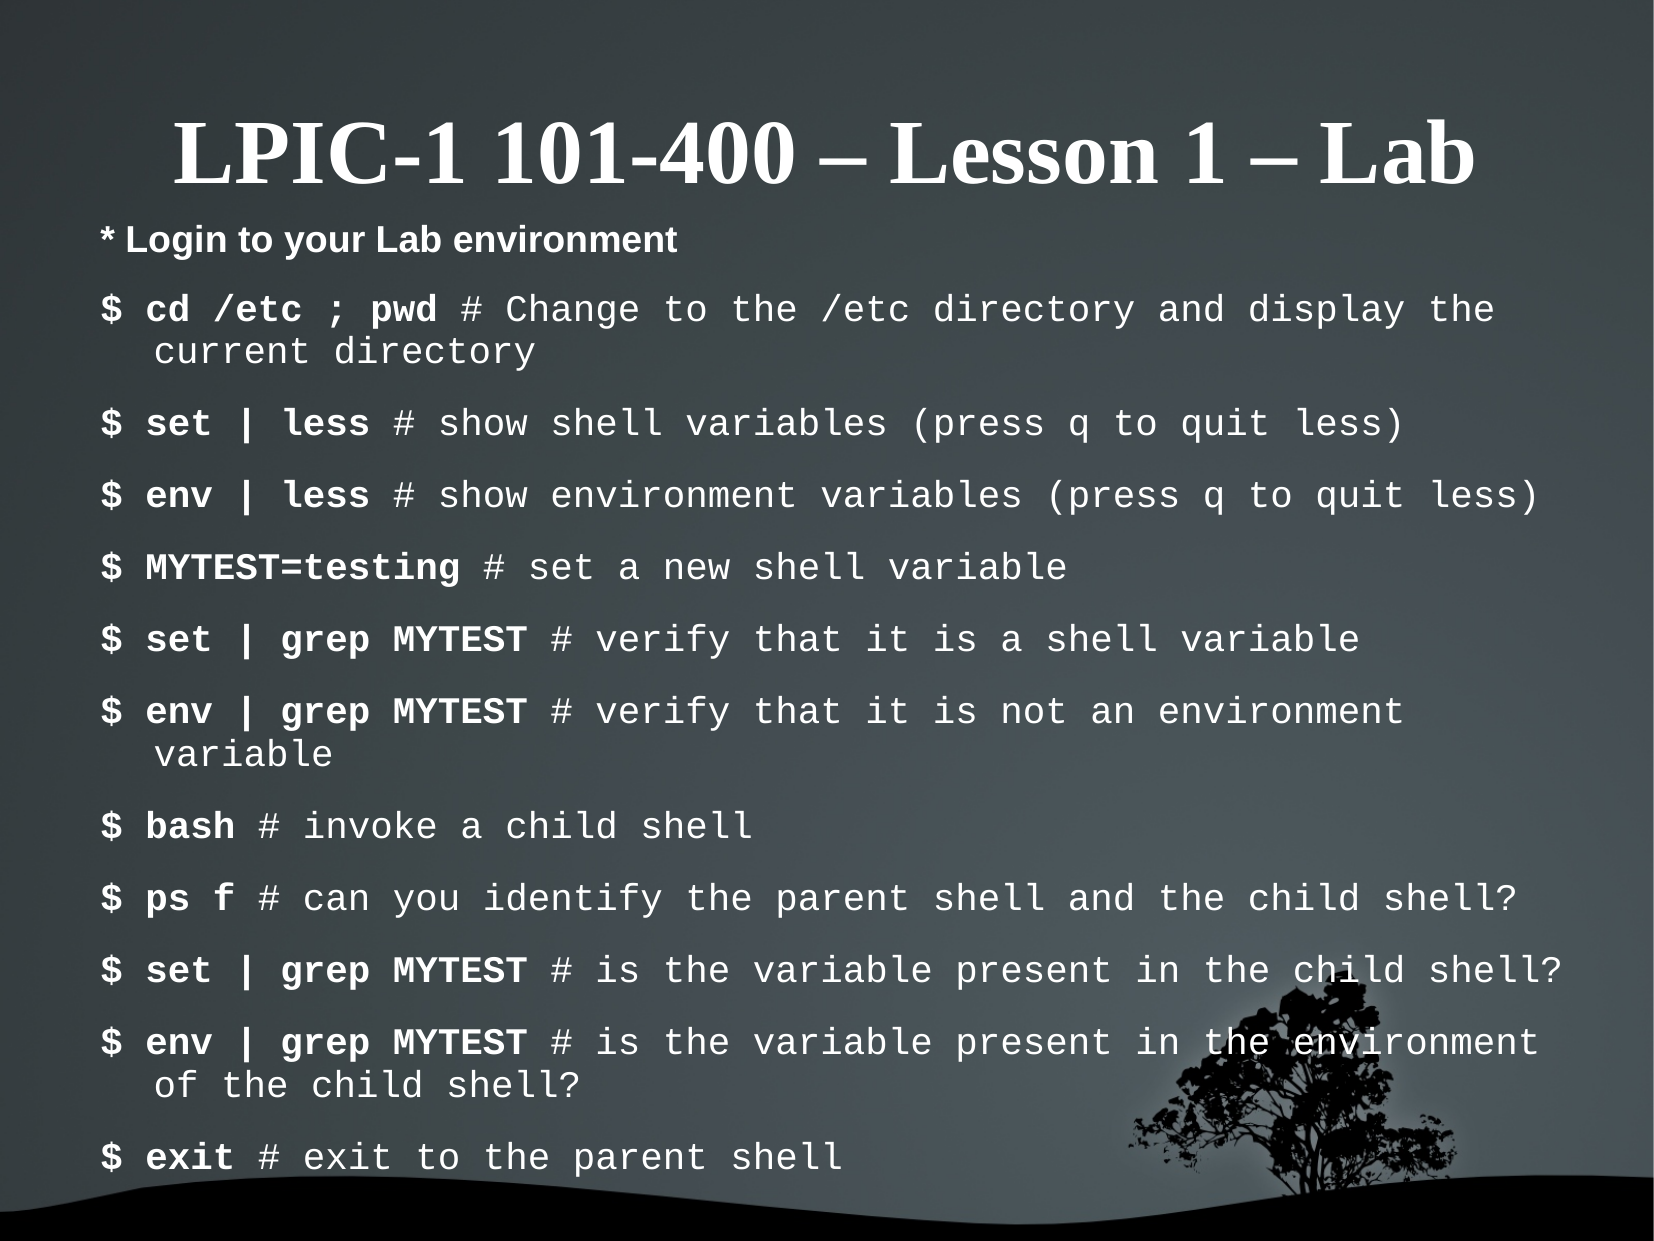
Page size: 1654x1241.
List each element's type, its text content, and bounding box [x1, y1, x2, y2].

title LPIC-1 101-400 – Lesson 1 – Lab [82, 49, 1571, 217]
picture [0, 0, 1654, 1241]
subtitle * Login to your Lab environment $ cd /etc ; pwd # Change to the /etc directory and display the current directory $ set | less # show shell variables (press q to quit less) $ env | less # show environment variables (press q to quit less) $ MYTEST=testing # set a new shell variable $ set | grep MYTEST # verify that it is a shell variable $ env | grep MYTEST # verify that it is not an environment variable $ bash # invoke a child shell $ ps f # can you identify the parent shell and the child shell? $ set | grep MYTEST # is the variable present in the child shell? $ env | grep MYTEST # is the variable present in the environment of the child shell? $ exit # exit to the parent shell [82, 217, 1571, 1182]
